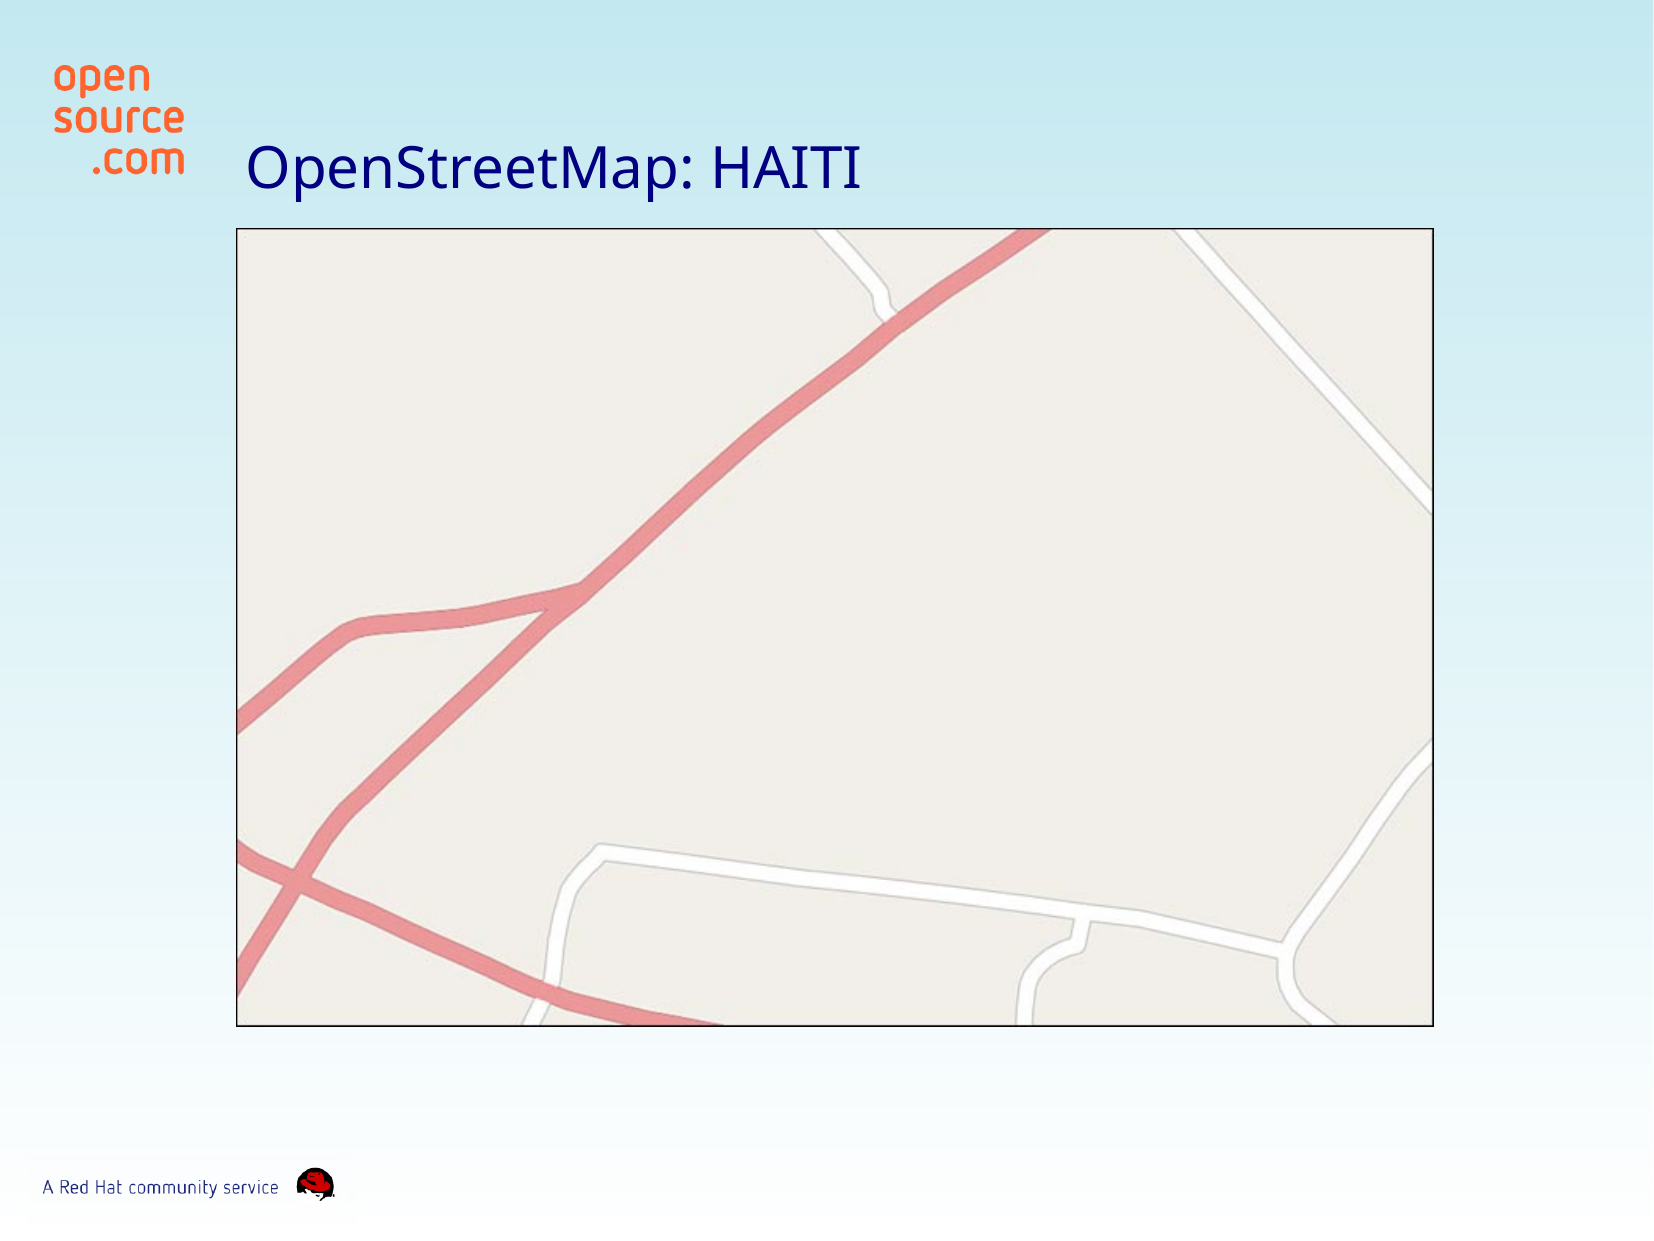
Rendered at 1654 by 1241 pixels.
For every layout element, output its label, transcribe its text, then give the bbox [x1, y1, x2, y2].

text_box OpenStreetMap: HAITI [230, 118, 1570, 367]
picture [0, 0, 1654, 1241]
